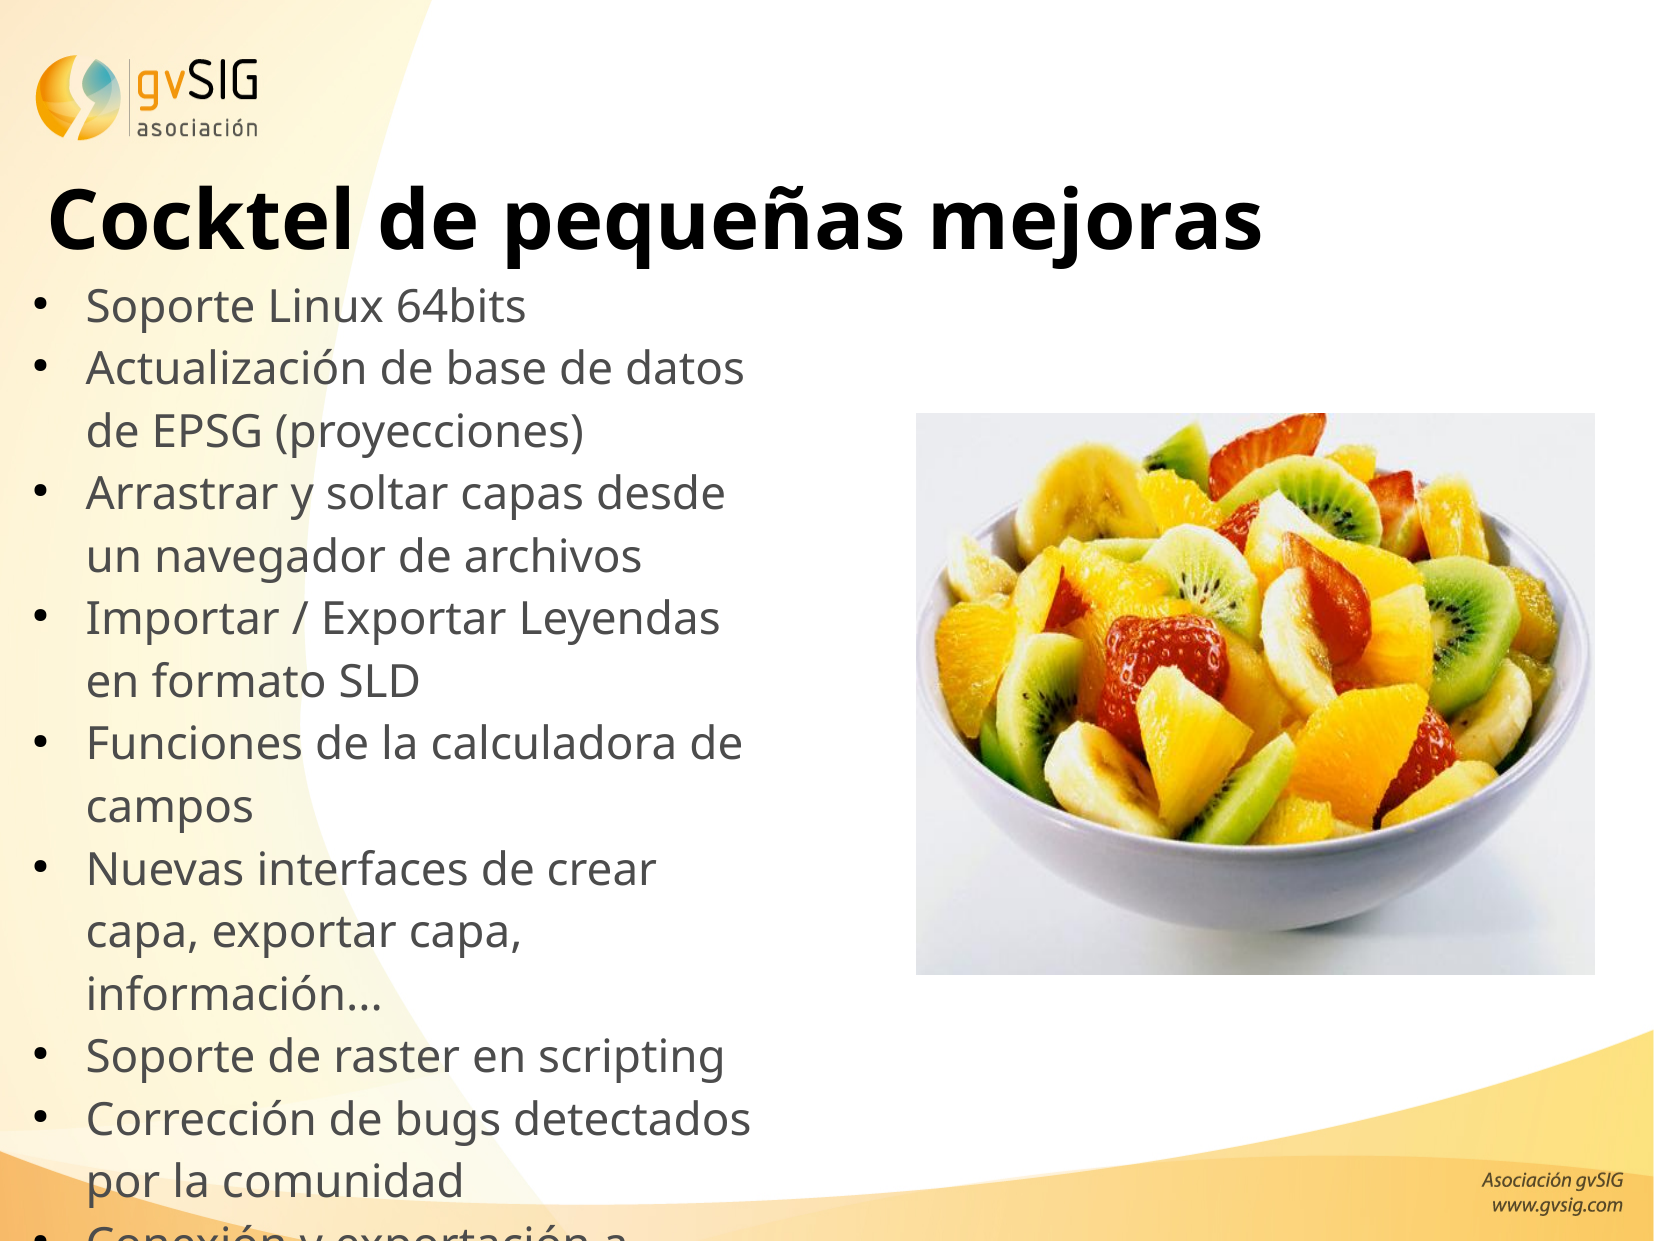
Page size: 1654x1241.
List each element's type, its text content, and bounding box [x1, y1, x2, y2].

text_box Soporte Linux 64bits Actualización de base de datos de EPSG (proyecciones) Arrastrar y soltar capas desde un navegador de archivos Importar / Exportar Leyendas en formato SLD Funciones de la calculadora de campos Nuevas interfaces de crear capa, exportar capa, información... Soporte de raster en scripting Corrección de bugs detectados por la comunidad Conexión y exportación a PostGIS, ... [0, 265, 798, 1191]
picture [0, 0, 1654, 1241]
title Cocktel de pequeñas mejoras [46, 170, 1534, 265]
